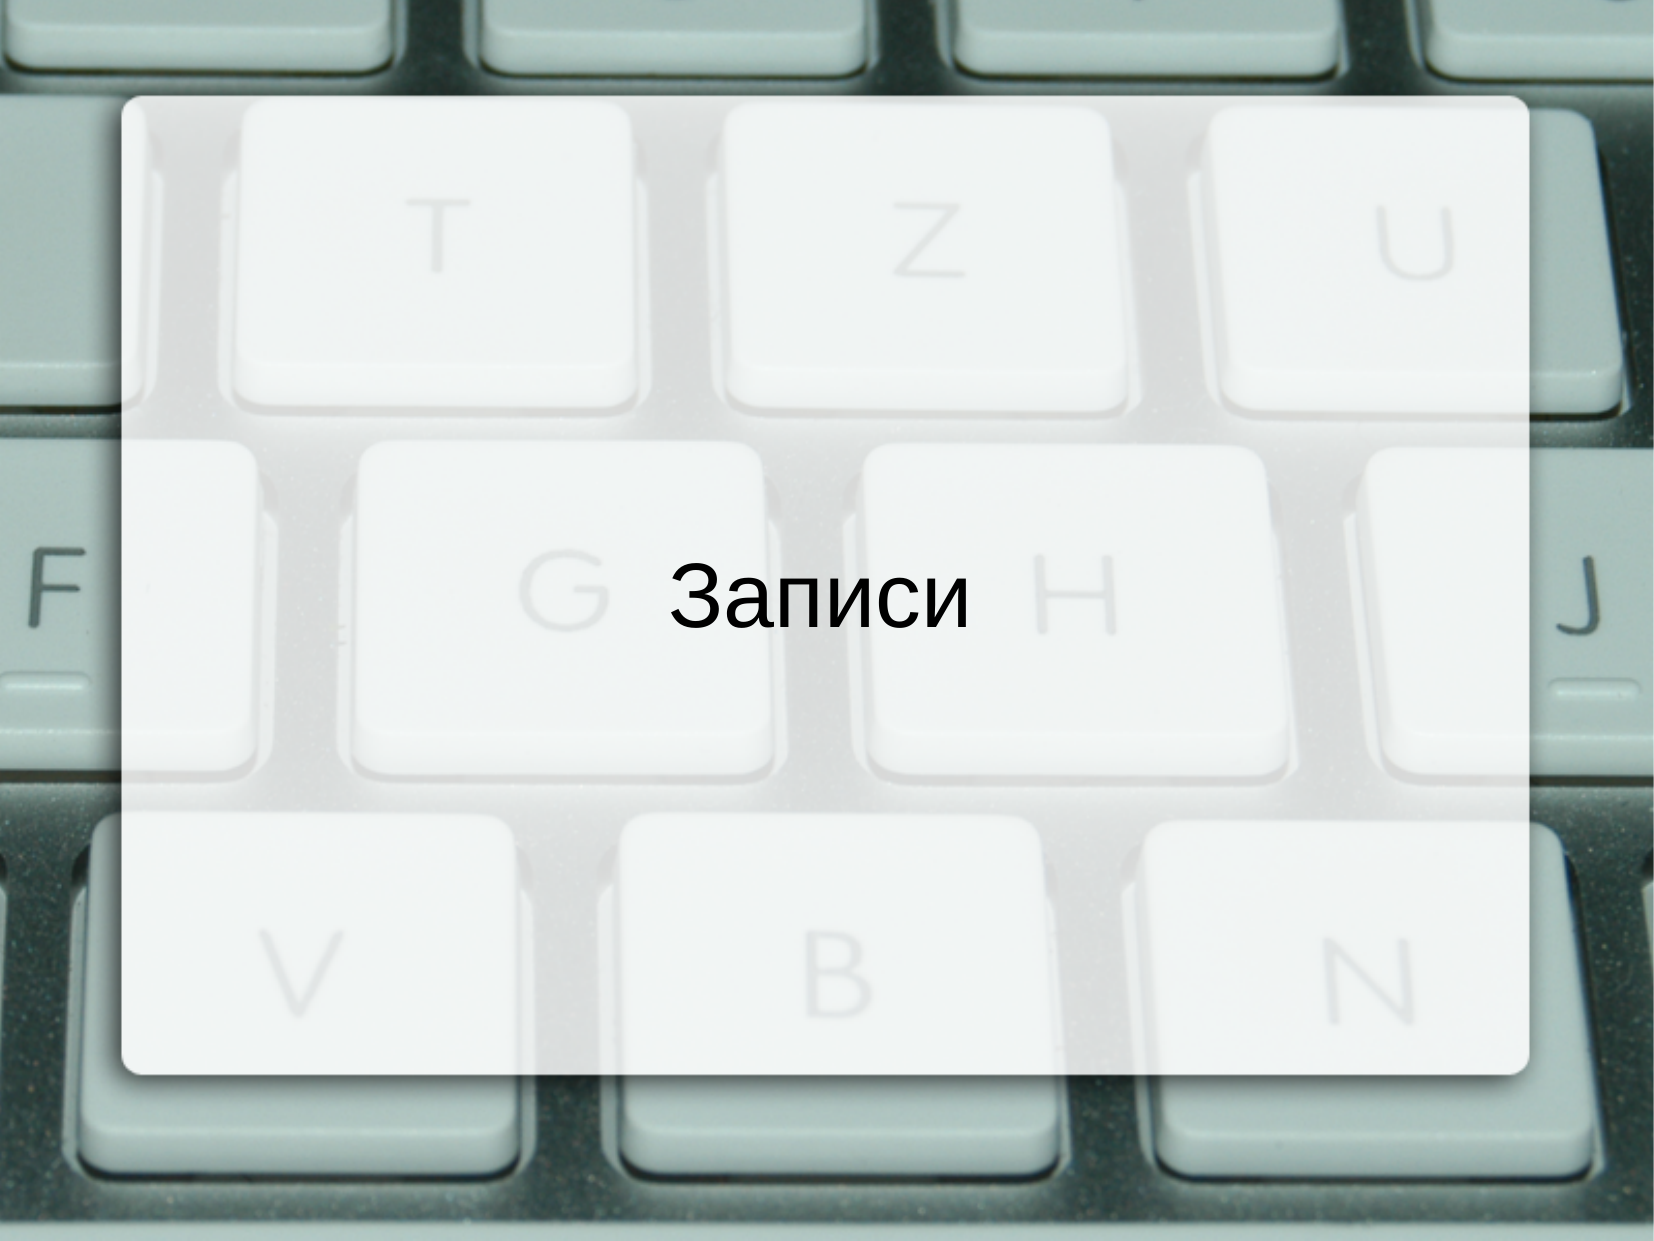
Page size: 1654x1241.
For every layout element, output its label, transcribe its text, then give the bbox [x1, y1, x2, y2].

subtitle Записи [135, 117, 1506, 1074]
picture [0, 0, 1654, 1241]
